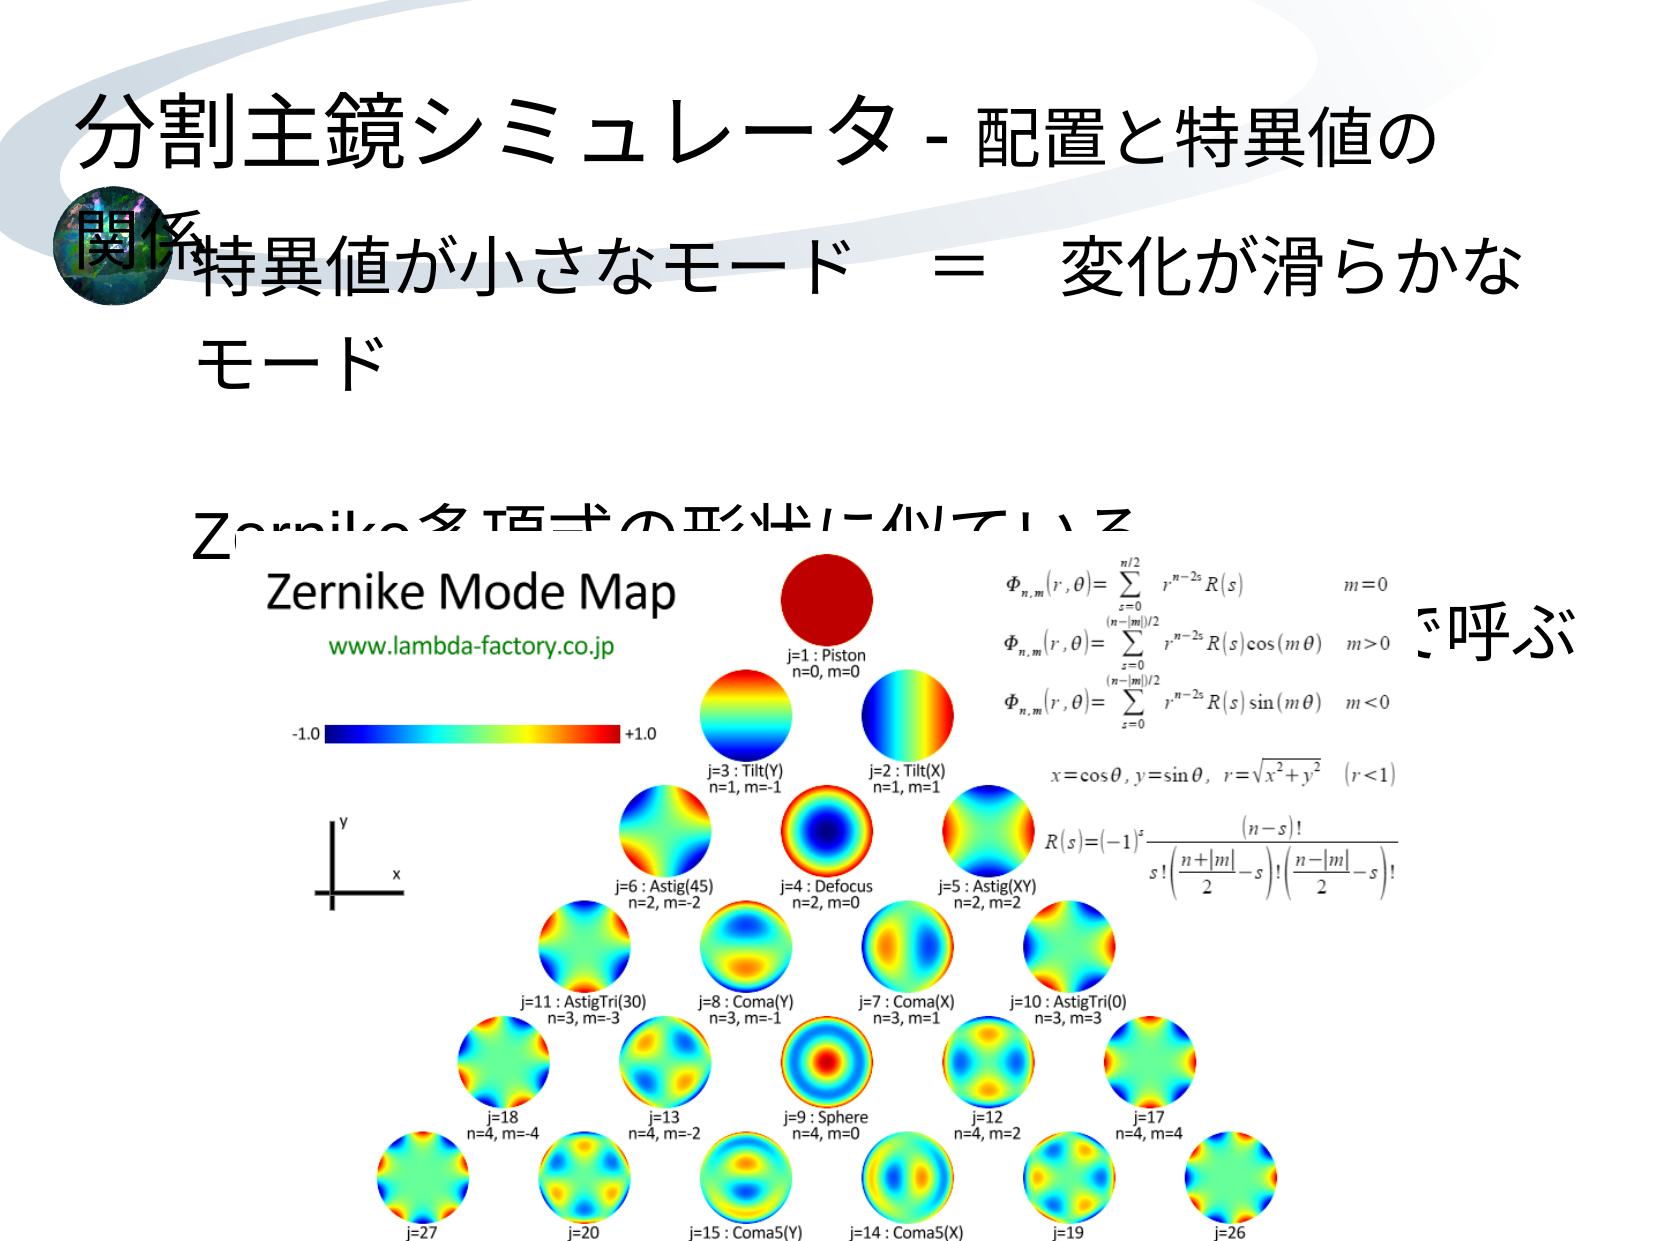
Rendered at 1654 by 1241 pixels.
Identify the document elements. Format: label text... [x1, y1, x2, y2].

picture [43, 175, 182, 314]
text_box 分割主鏡シミュレータ - 配置と特異値の関係 [59, 59, 1506, 167]
picture [236, 531, 1418, 1241]
text_box 特異値が小さなモード ＝ 変化が滑らかなモード Zernike多項式の形状に似ている => Zernike多項式のモードの呼び名で呼ぶ [177, 206, 1654, 513]
